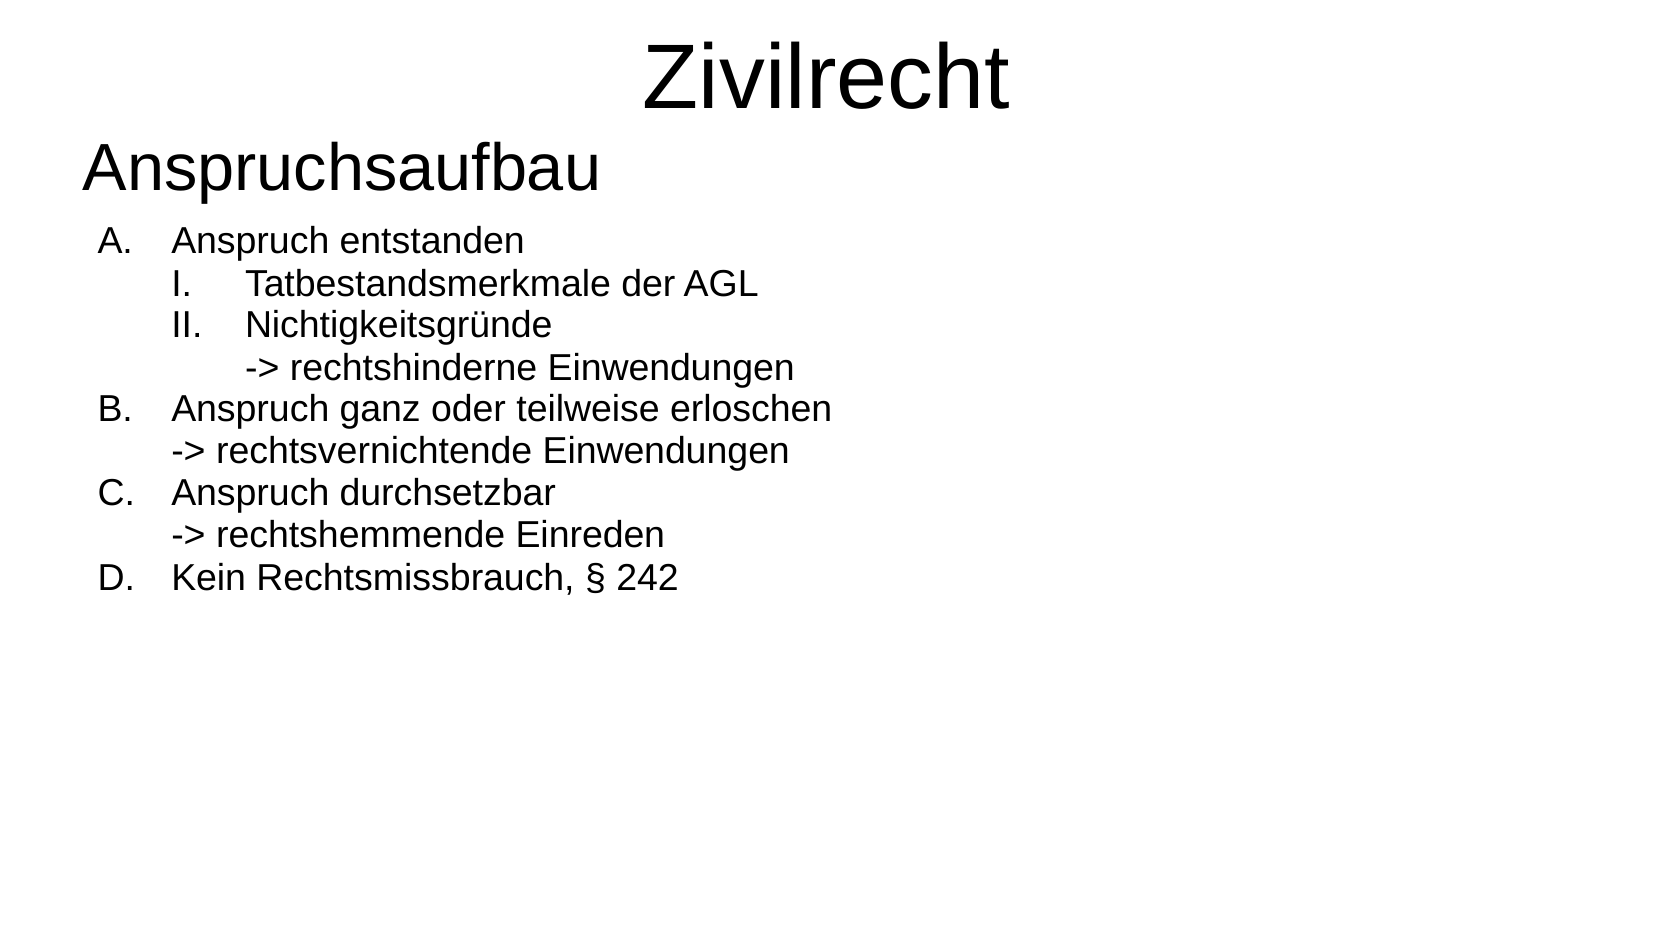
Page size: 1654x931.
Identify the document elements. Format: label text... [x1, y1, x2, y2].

text_box A. Anspruch entstanden I. Tatbestandsmerkmale der AGL II. Nichtigkeitsgründe -> rechtshinderne Einwendungen B. Anspruch ganz oder teilweise erloschen -> rechtsvernichtende Einwendungen C. Anspruch durchsetzbar -> rechtshemmende Einreden D. Kein Rechtsmissbrauch, § 242 [82, 212, 1571, 839]
list Anspruchsaufbau [82, 129, 1571, 212]
title Zivilrecht [82, 23, 1571, 129]
